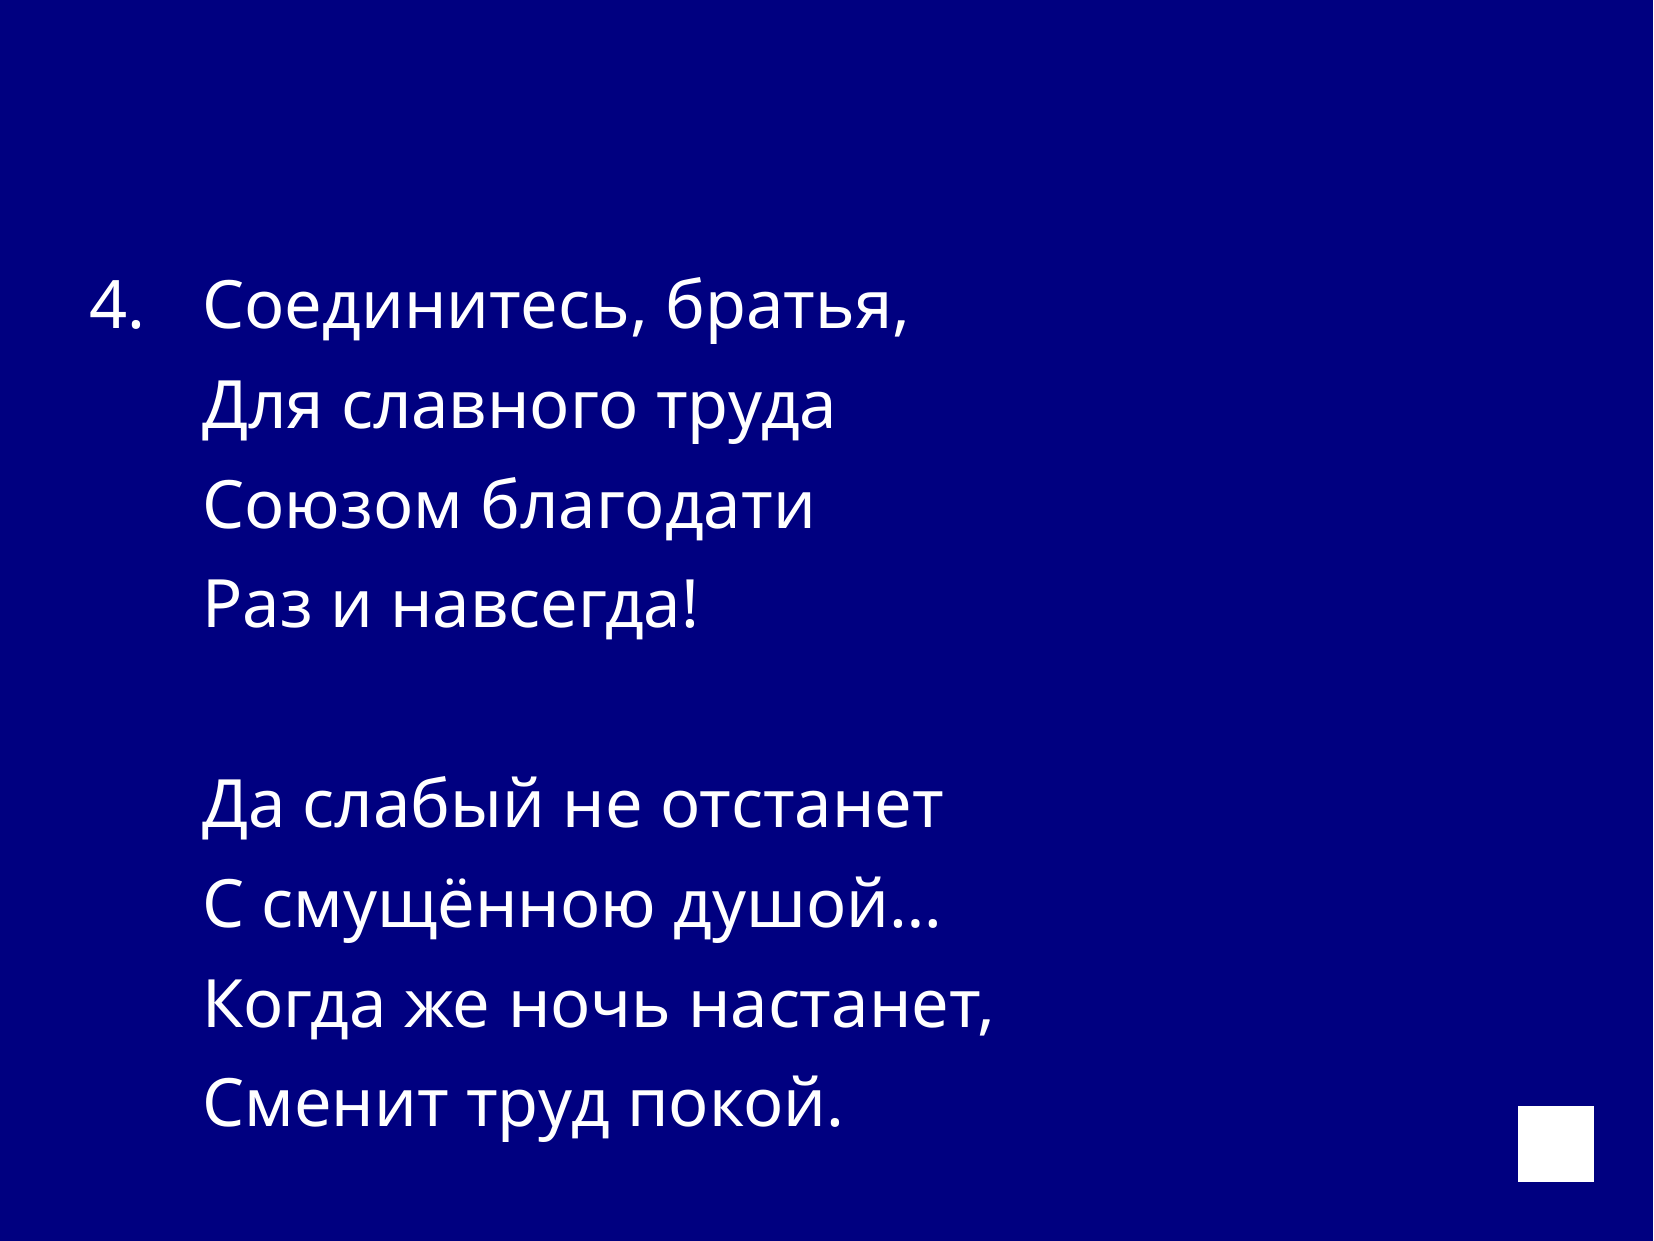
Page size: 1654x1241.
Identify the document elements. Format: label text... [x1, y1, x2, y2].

text_box [1518, 1106, 1594, 1182]
text_box 4. Соединитесь, братья, Для славного труда Союзом благодати Раз и навсегда! Да слабый не отстанет С смущённою душой… Когда же ночь настанет, Сменит труд покой. [75, 150, 1576, 1163]
